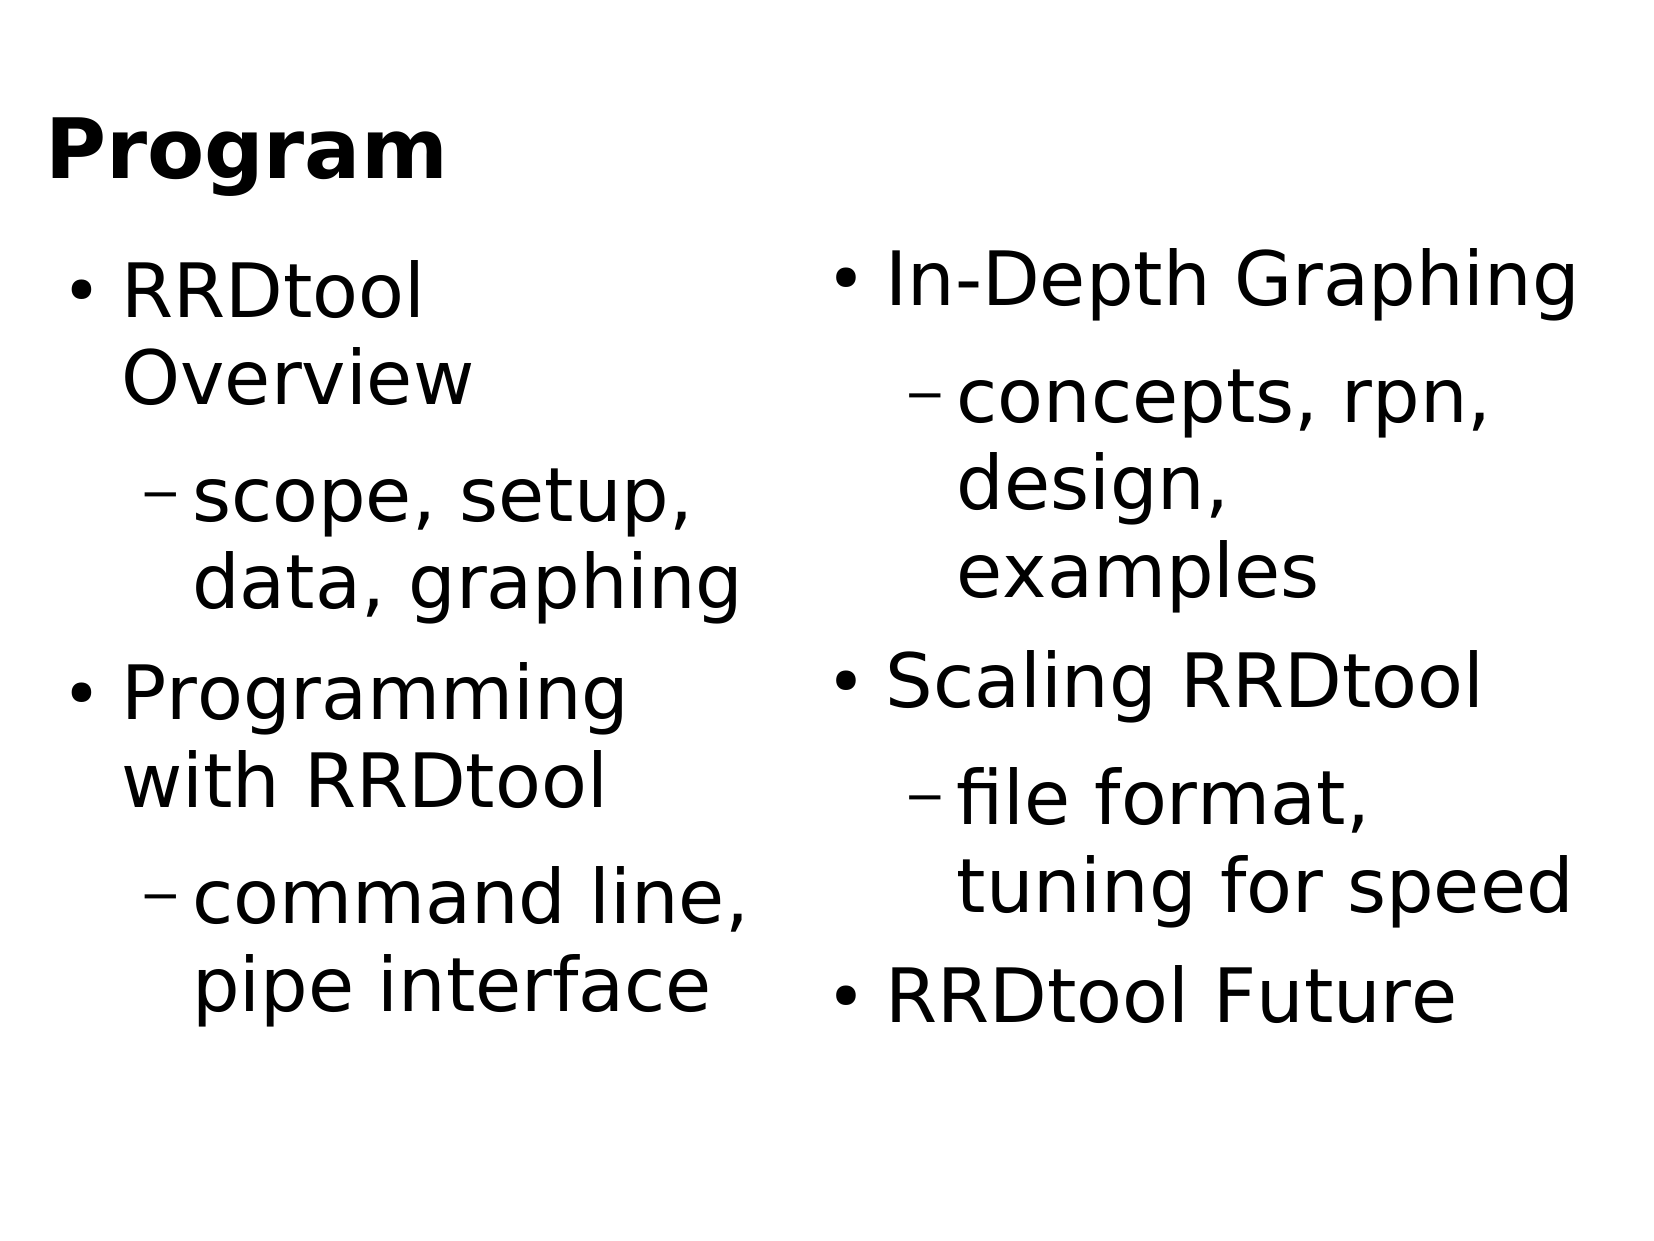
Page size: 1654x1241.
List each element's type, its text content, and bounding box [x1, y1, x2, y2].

list RRDtool Overview scope, setup, data, graphing Programming with RRDtool command line, pipe interface [50, 248, 768, 1111]
title Program [45, 75, 1583, 225]
list In-Depth Graphing concepts, rpn, design, examples Scaling RRDtool file format, tuning for speed RRDtool Future [814, 236, 1583, 1085]
